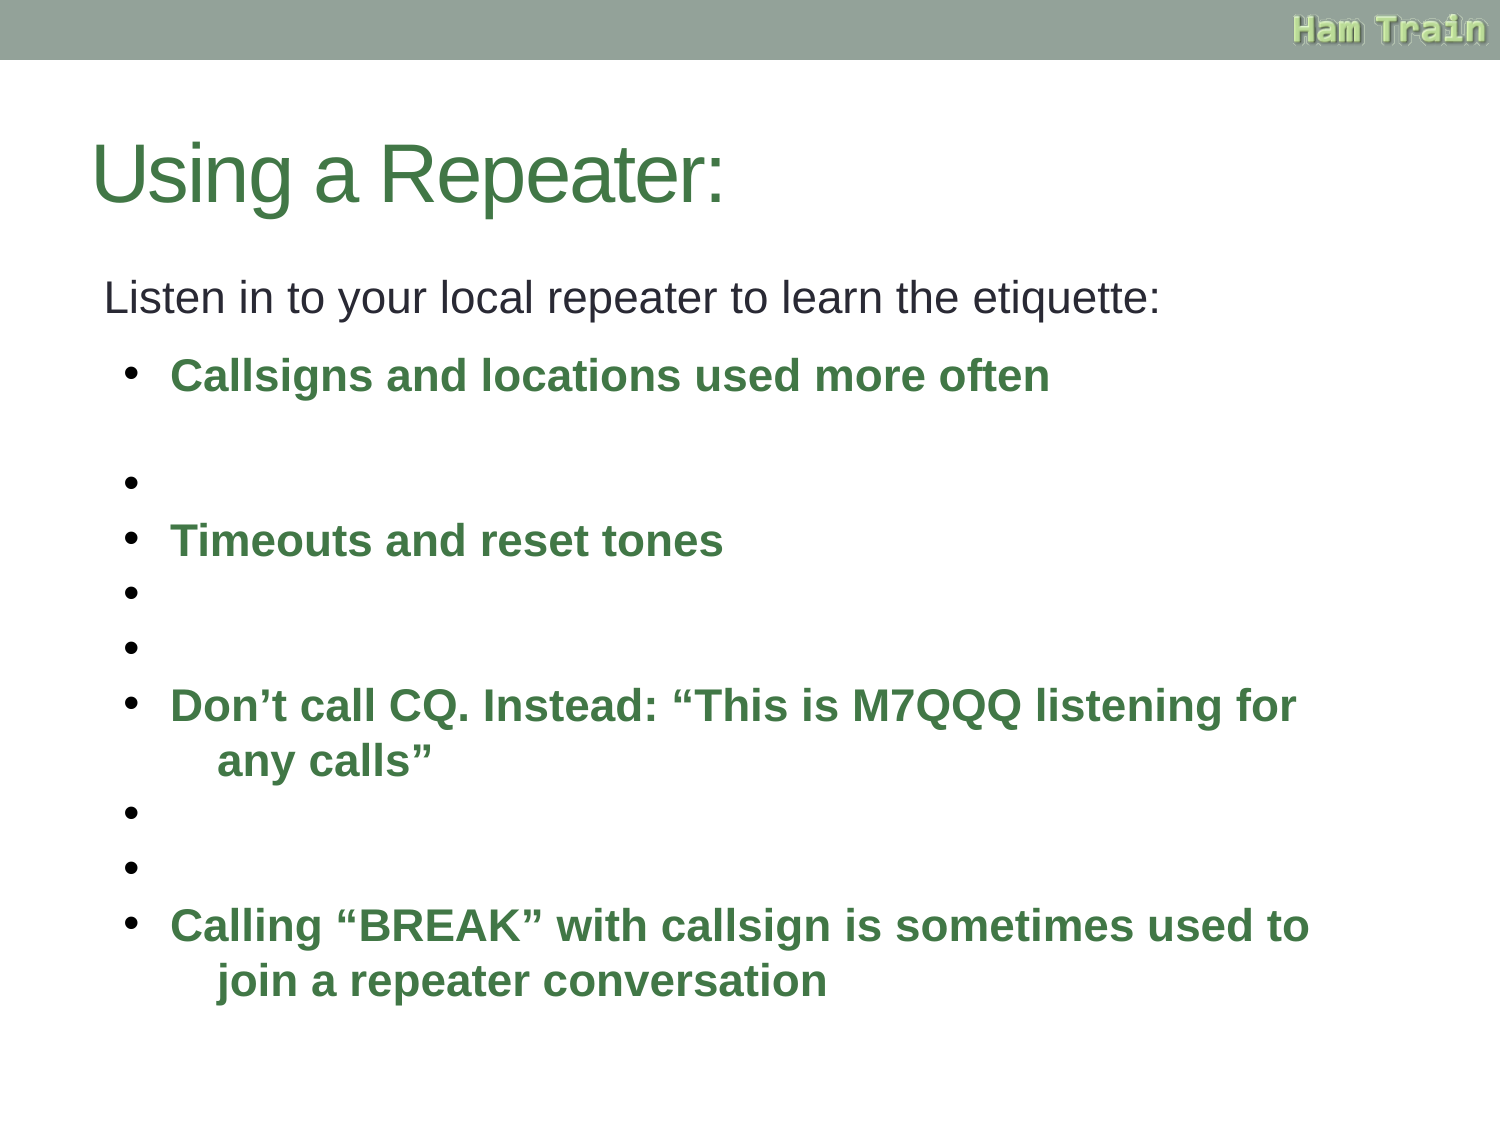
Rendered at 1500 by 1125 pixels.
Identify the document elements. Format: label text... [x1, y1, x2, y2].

text_box Listen in to your local repeater to learn the etiquette: [88, 260, 1365, 387]
text_box Callsigns and locations used more often Timeouts and reset tones Don’t call CQ. Instead: “This is M7QQQ listening for any calls” Calling “BREAK” with callsign is sometimes used to join a repeater conversation [108, 338, 1385, 1047]
title Using a Repeater: [75, 87, 1426, 251]
